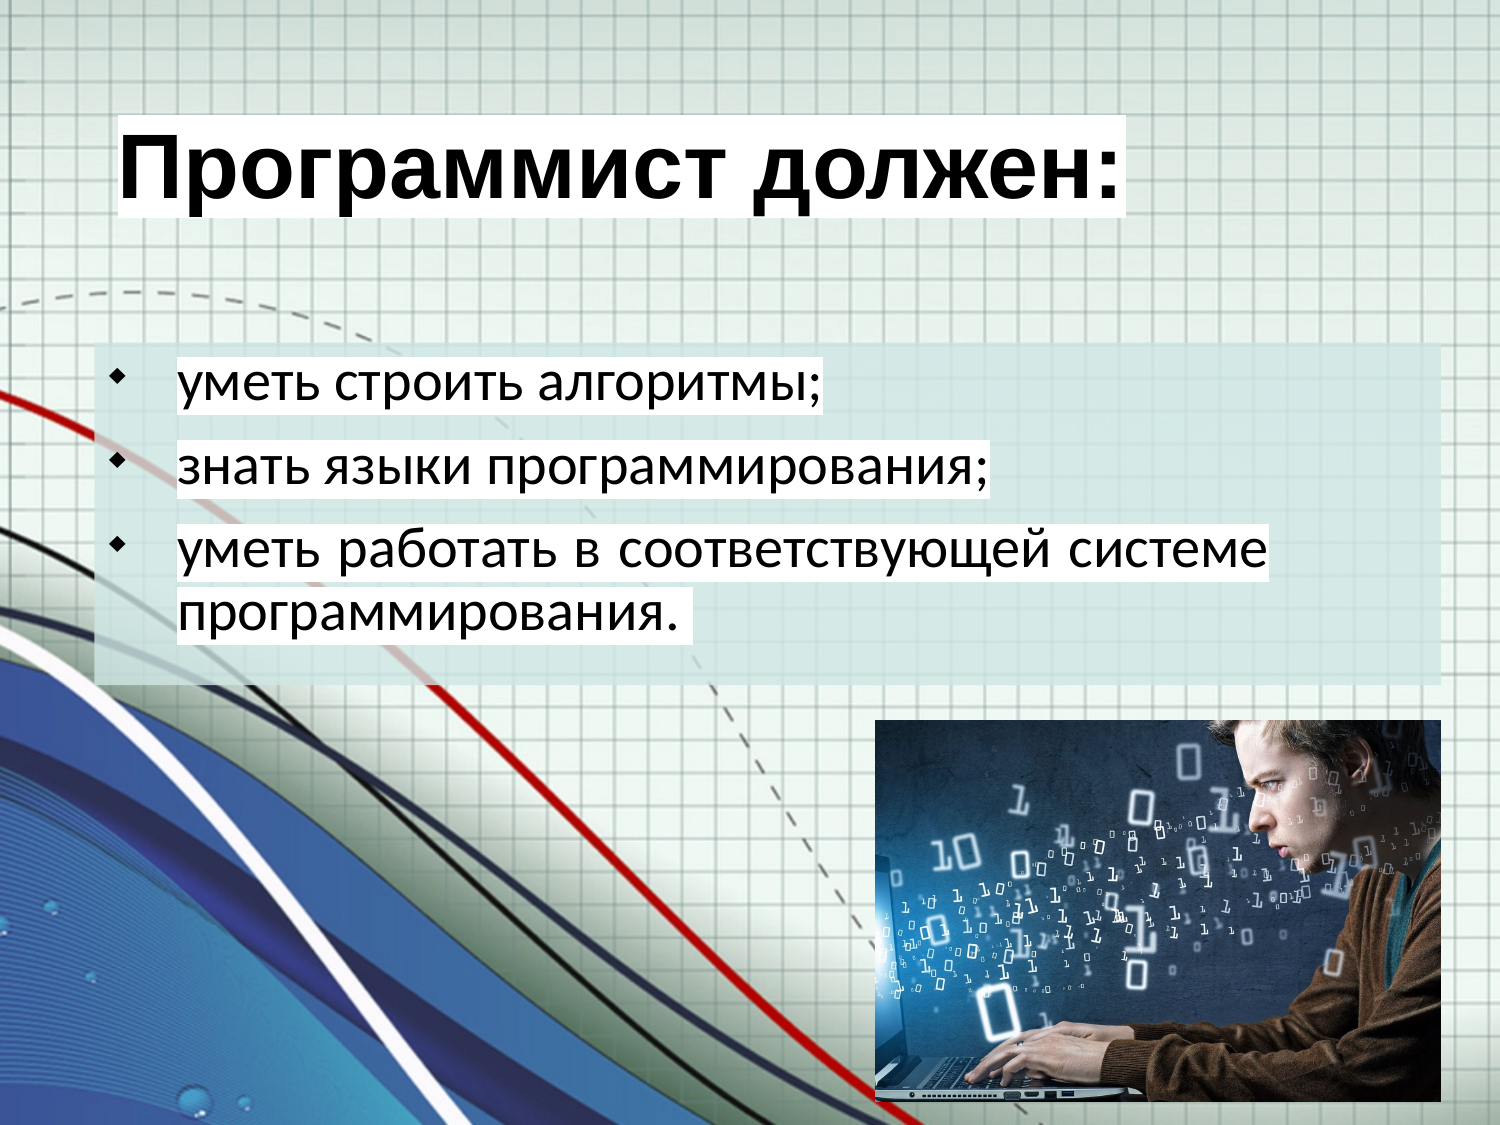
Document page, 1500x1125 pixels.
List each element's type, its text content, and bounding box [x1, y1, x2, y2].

picture [0, 0, 1500, 1125]
list уметь строить алгоритмы; знать языки программирования; уметь работать в соответствующей системе программирования. [94, 342, 1441, 686]
title Программист должен: [103, 59, 1397, 278]
